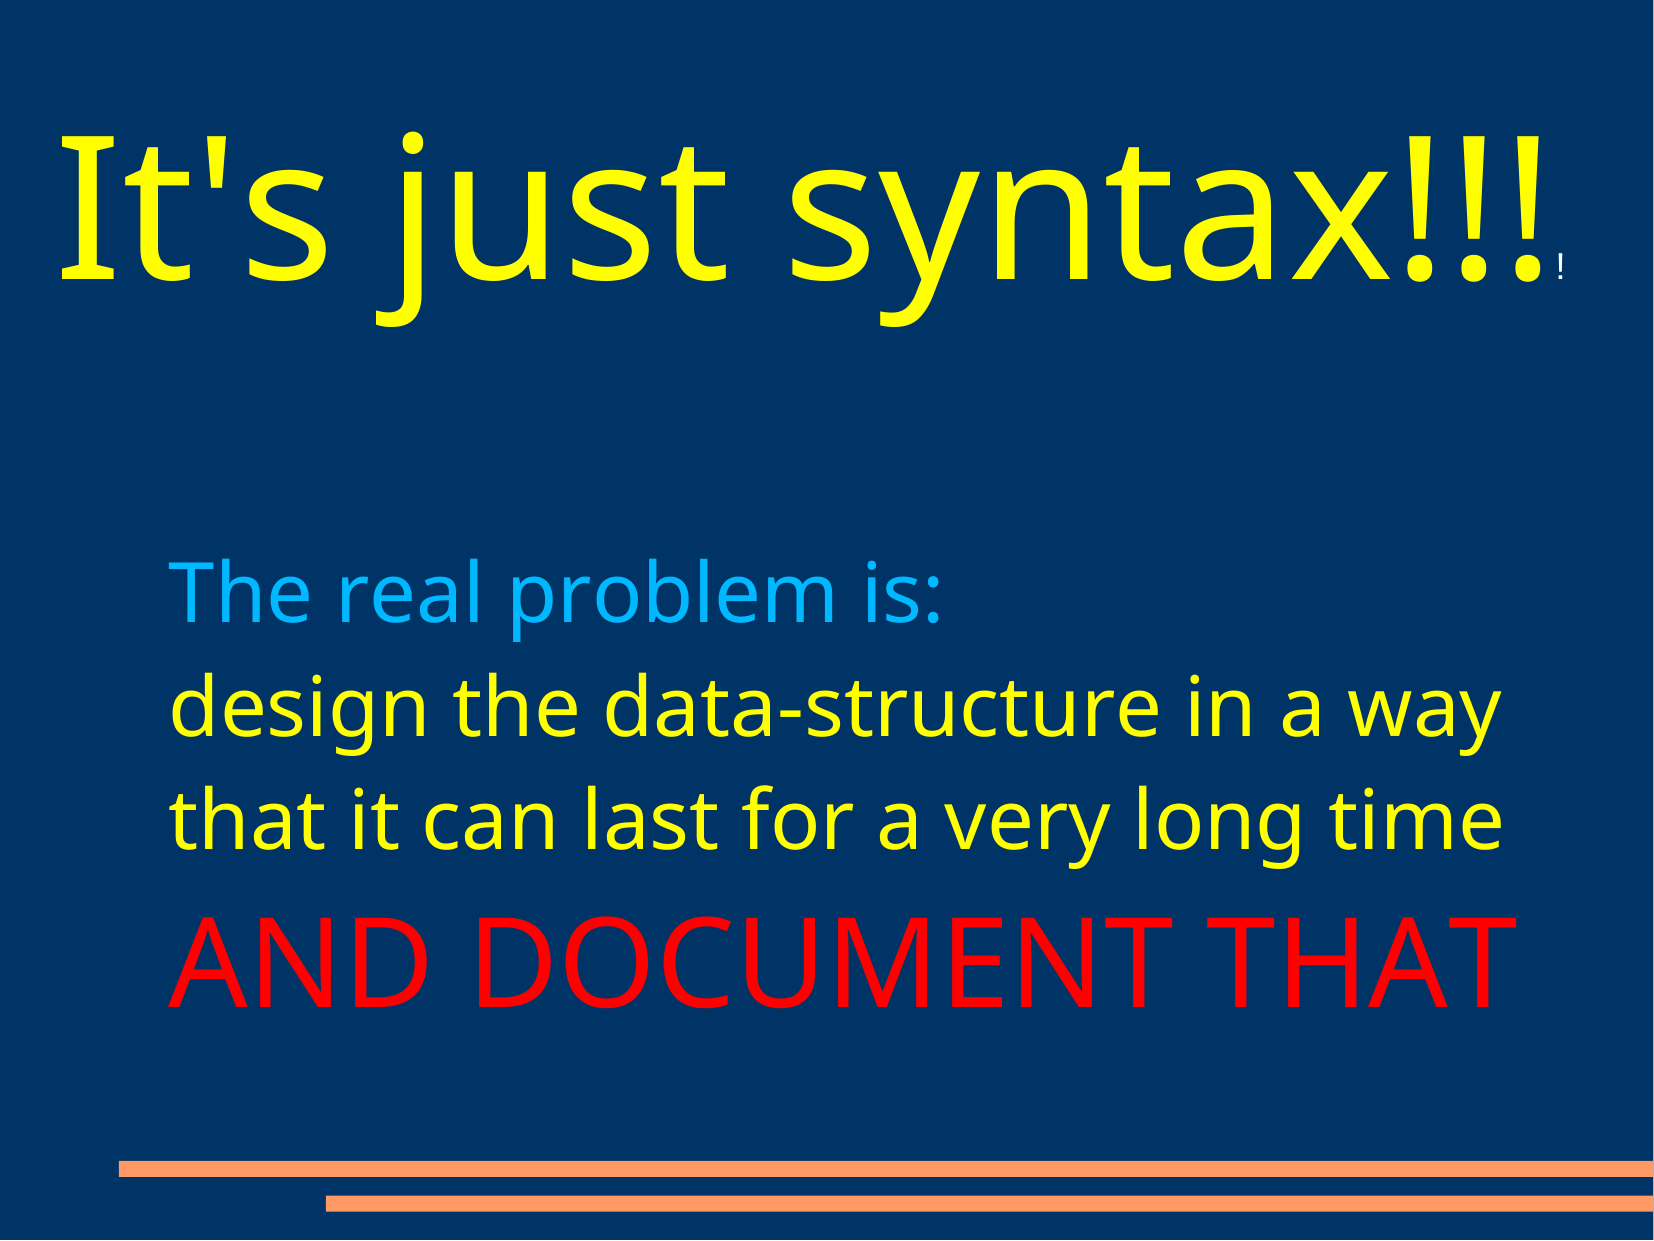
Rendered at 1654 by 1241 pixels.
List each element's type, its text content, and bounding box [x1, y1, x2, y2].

text_box It's just syntax!!!! [40, 57, 1616, 329]
text_box The real problem is: design the data-structure in a way that it can last for a very long time AND DOCUMENT THAT [153, 526, 1513, 1021]
